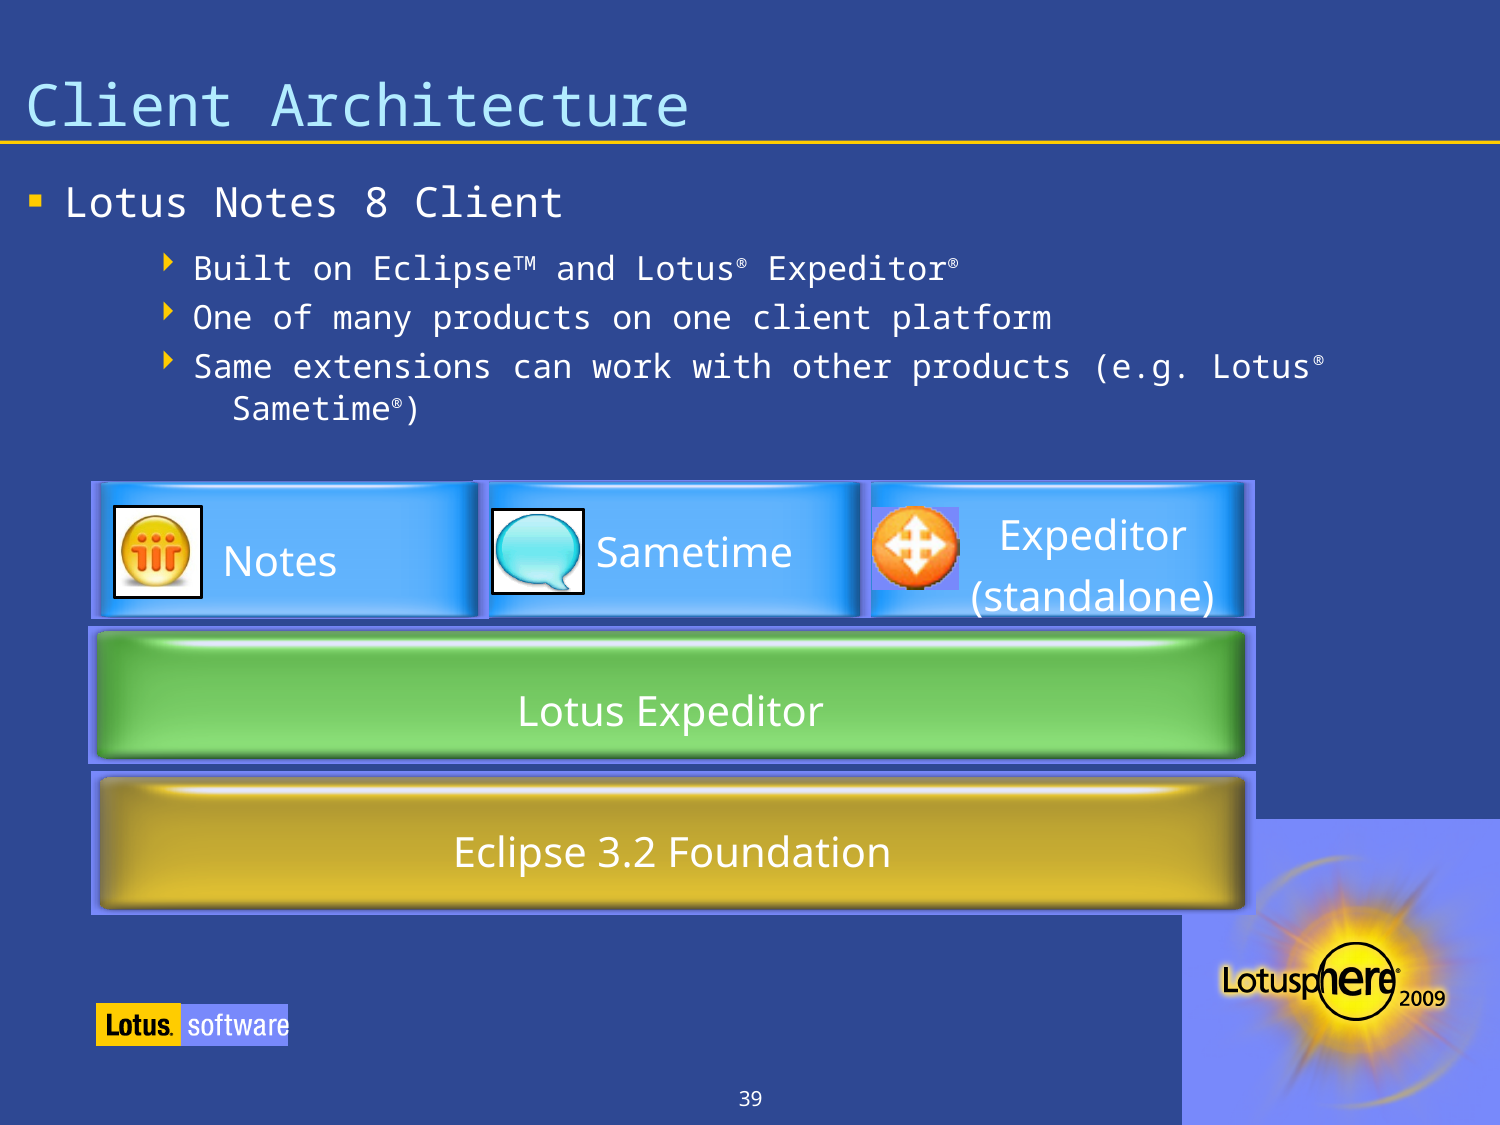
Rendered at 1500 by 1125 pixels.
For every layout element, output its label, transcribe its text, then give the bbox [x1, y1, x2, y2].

picture [90, 883, 1256, 915]
text_box [84, 194, 1389, 883]
list Lotus Notes 8 Client Built on EclipseTM and Lotus® Expeditor® One of many products on one client platform Same extensions can work with other products (e.g. Lotus® Sametime®) [24, 167, 1476, 1004]
picture [96, 1004, 289, 1046]
title Client Architecture [25, 51, 1476, 141]
picture [1181, 818, 1500, 1125]
